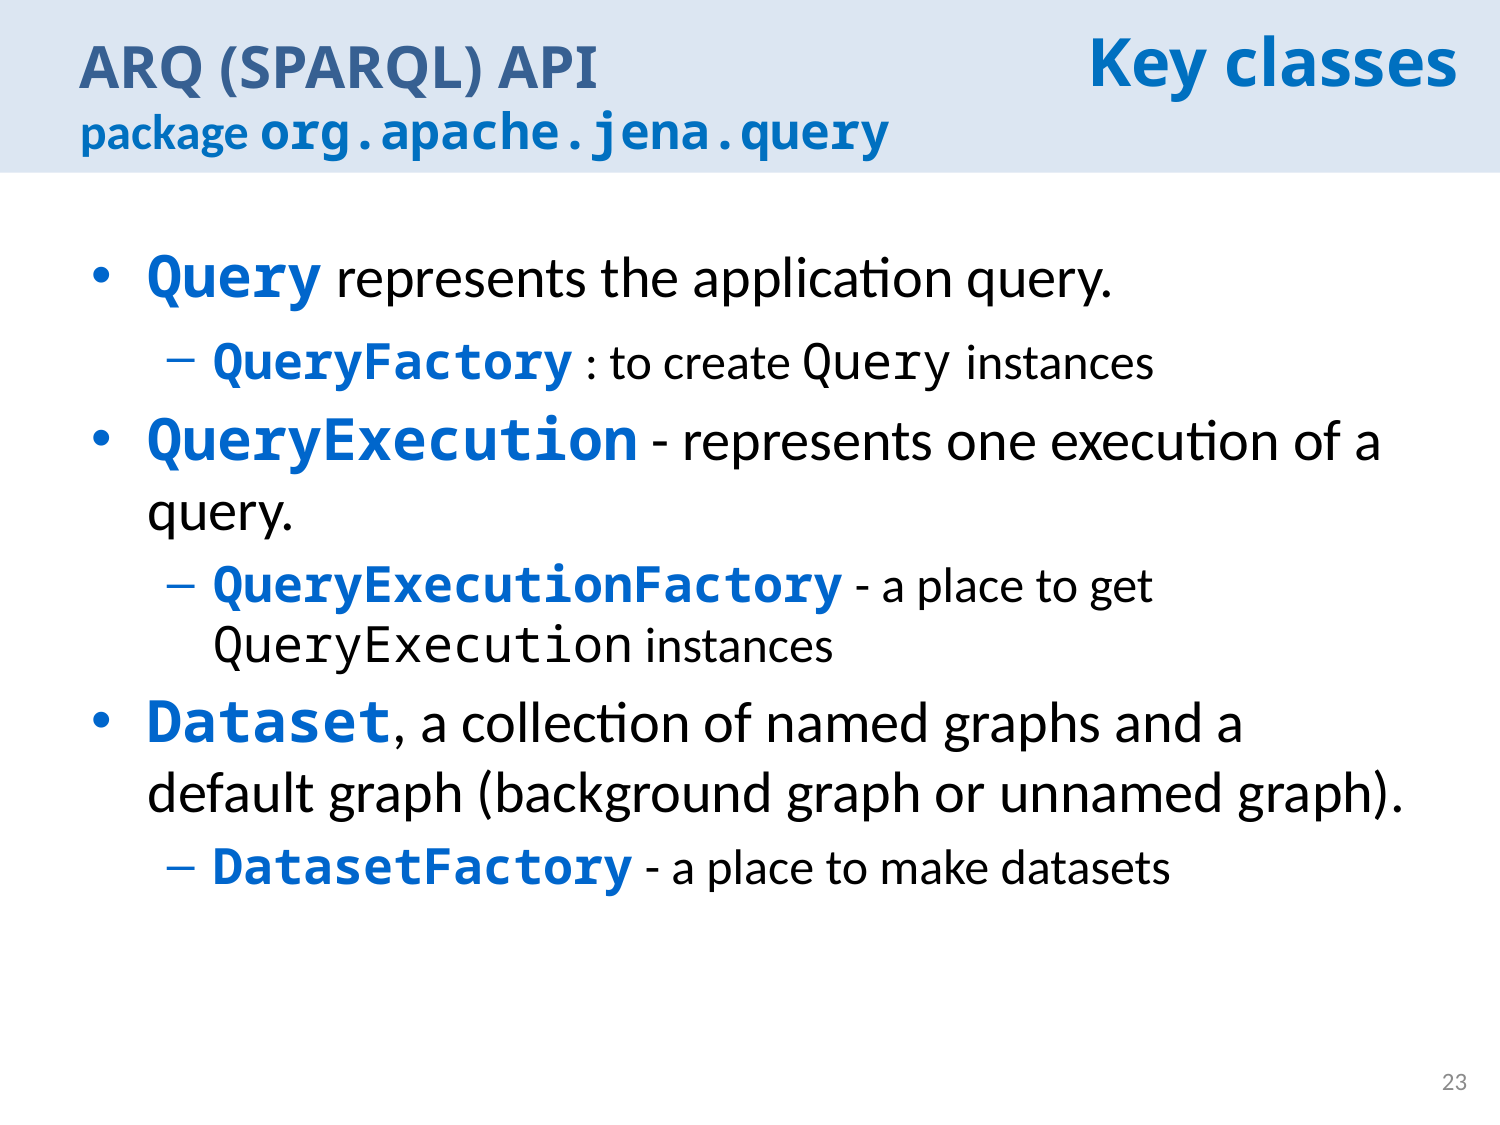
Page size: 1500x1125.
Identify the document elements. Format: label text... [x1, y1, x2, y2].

text_box ARQ (SPARQL) API package org.apache.jena.query [64, 42, 1415, 147]
slide_number <numéro> [1074, 1058, 1483, 1103]
title Key classes [123, 7, 1474, 112]
list Query represents the application query. QueryFactory : to create Query instances QueryExecution - represents one execution of a query. QueryExecutionFactory - a place to get QueryExecution instances Dataset, a collection of named graphs and a default graph (background graph or unnamed graph). DatasetFactory - a place to make datasets [76, 231, 1427, 1053]
text_box [0, 0, 1500, 173]
